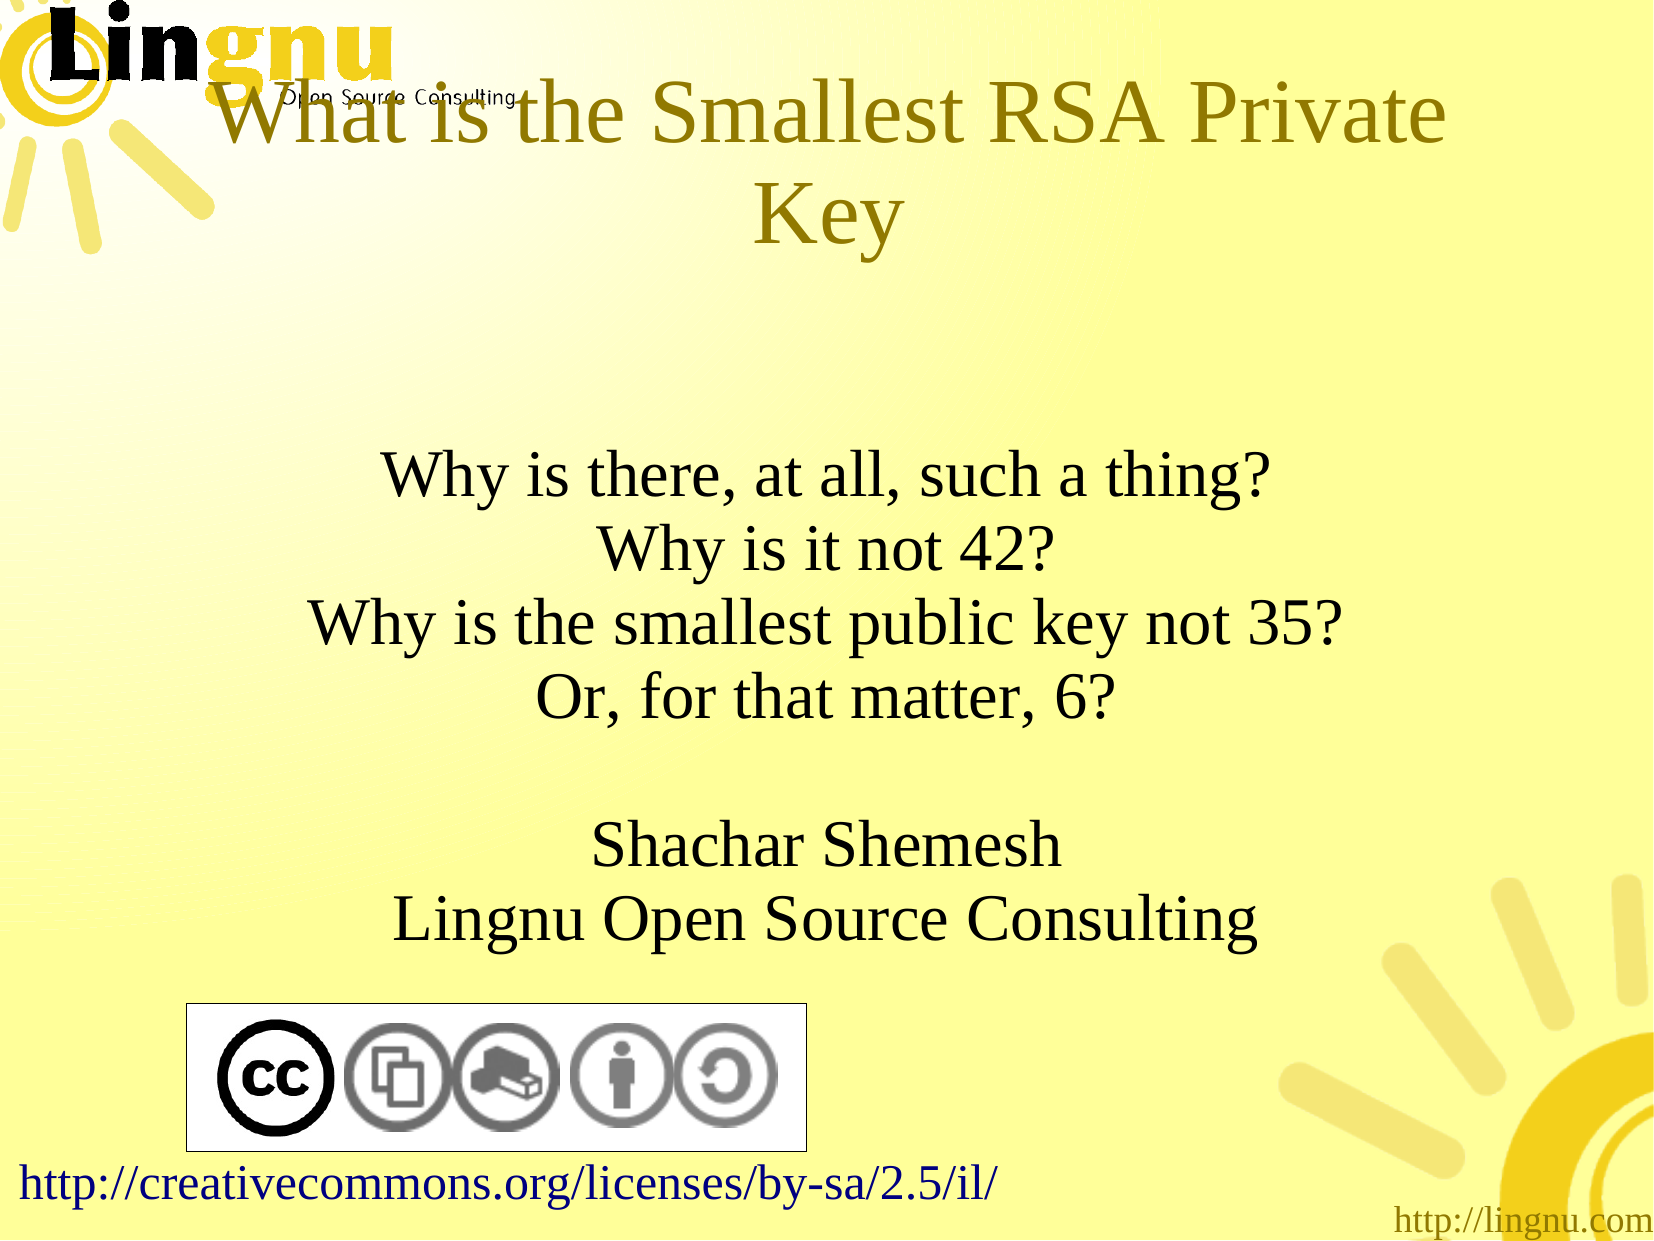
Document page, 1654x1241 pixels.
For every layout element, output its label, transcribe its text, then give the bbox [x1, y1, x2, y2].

text_box [186, 1003, 807, 1152]
subtitle Why is there, at all, such a thing? Why is it not 42? Why is the smallest public key not 35? Or, for that matter, 6? Shachar Shemesh Lingnu Open Source Consulting [29, 265, 1625, 1127]
text_box http://creativecommons.org/licenses/by-sa/2.5/il/ [18, 1155, 975, 1211]
picture [344, 1023, 560, 1132]
title What is the Smallest RSA Private Key [123, 58, 1536, 265]
picture [570, 1023, 778, 1129]
picture [0, 0, 516, 256]
picture [216, 1018, 335, 1137]
picture [1256, 871, 1654, 1241]
